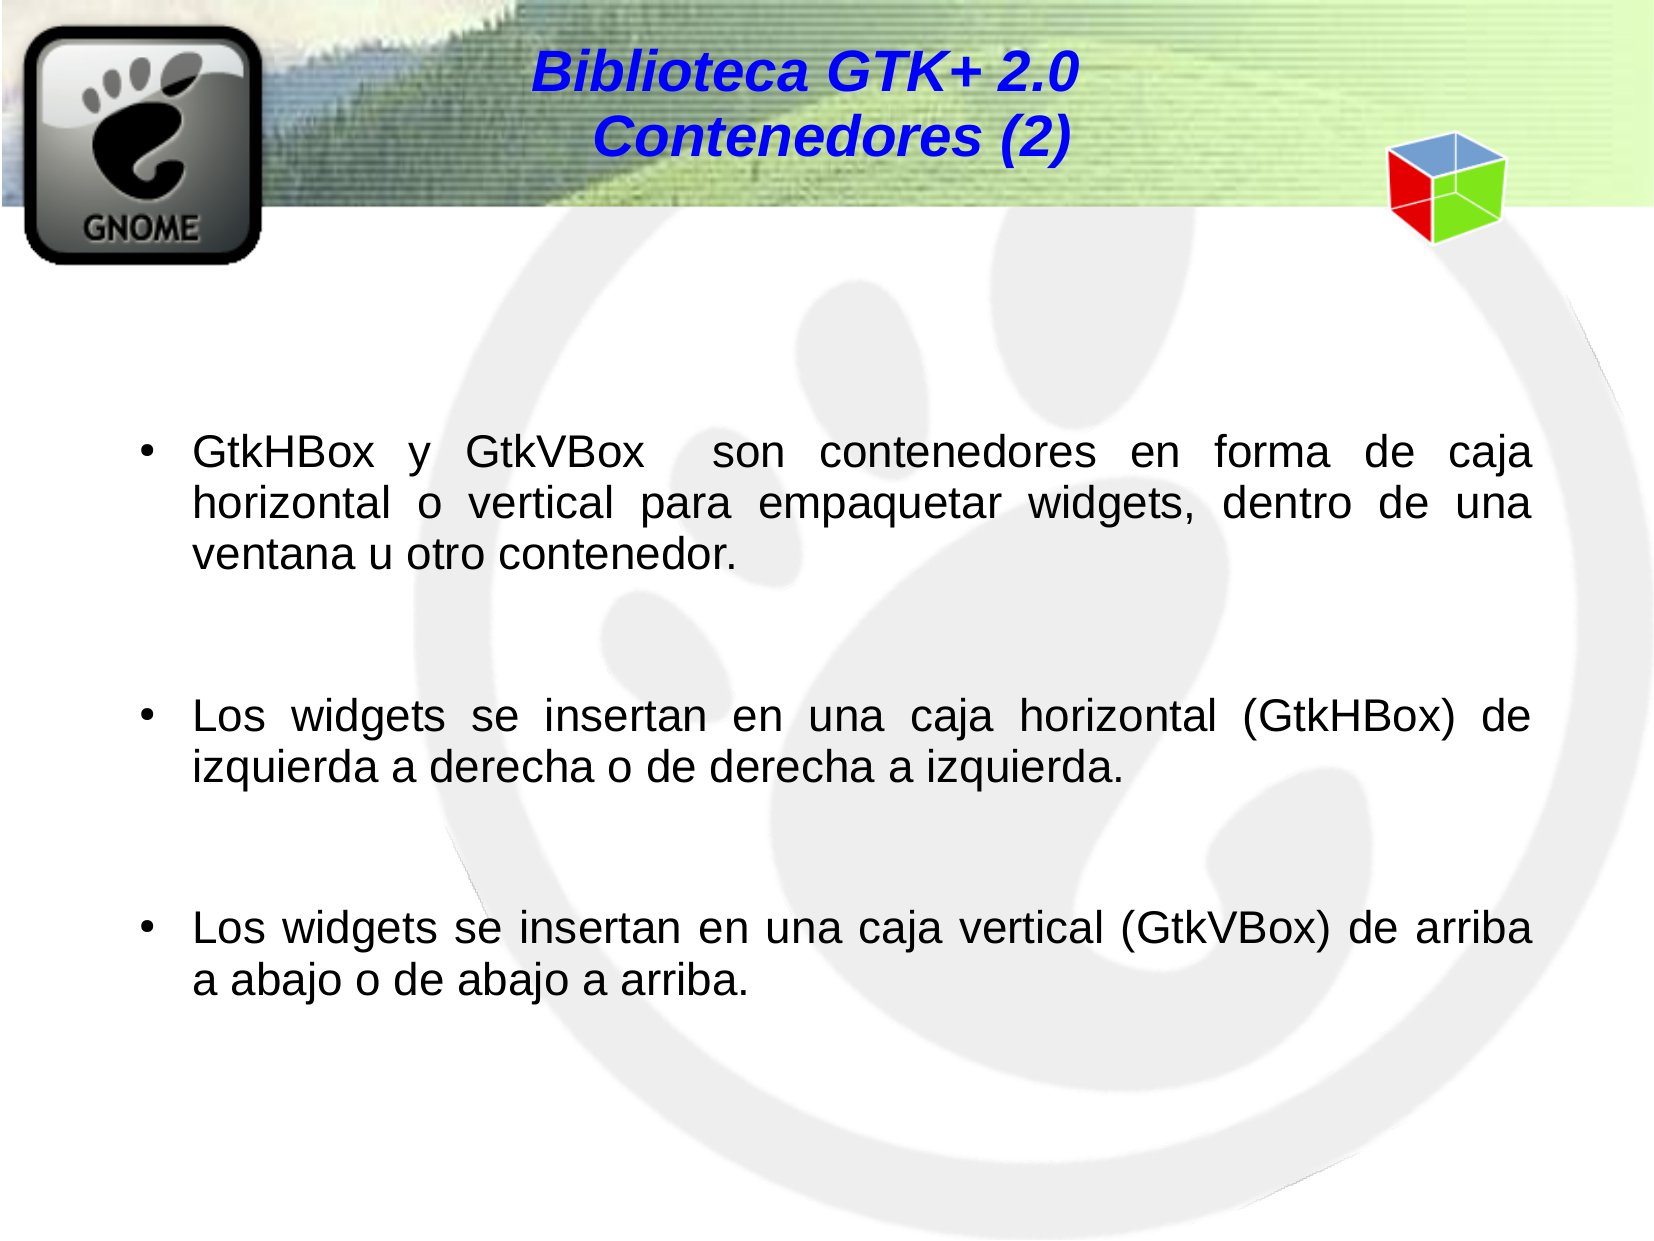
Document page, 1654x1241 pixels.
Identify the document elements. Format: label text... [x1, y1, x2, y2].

picture [2, 0, 1654, 1240]
title Biblioteca GTK+ 2.0 Contenedores (2) [236, 0, 1359, 208]
list GtkHBox y GtkVBox son contenedores en forma de caja horizontal o vertical para empaquetar widgets, dentro de una ventana u otro contenedor. Los widgets se insertan en una caja horizontal (GtkHBox) de izquierda a derecha o de derecha a izquierda. Los widgets se insertan en una caja vertical (GtkVBox) de arriba a abajo o de abajo a arriba. [121, 344, 1534, 1167]
